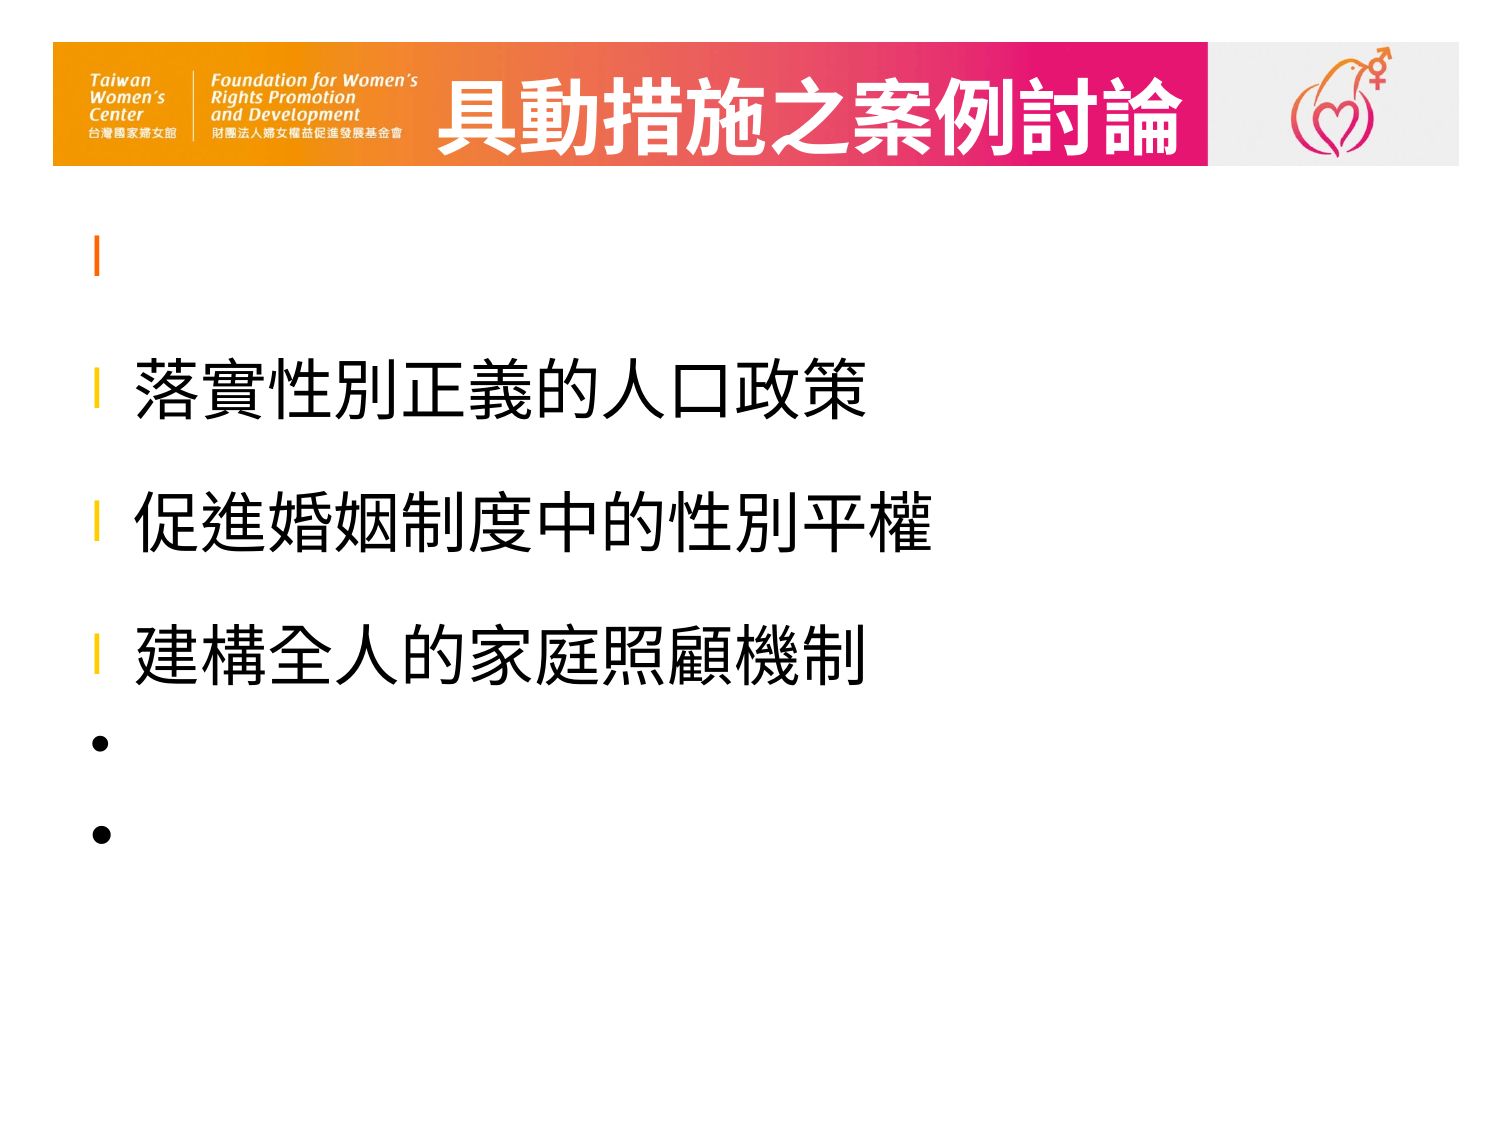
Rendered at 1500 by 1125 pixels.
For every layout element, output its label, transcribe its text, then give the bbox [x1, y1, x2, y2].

list 落實性別正義的人口政策 促進婚姻制度中的性別平權 建構全人的家庭照顧機制 [75, 208, 1447, 1005]
title 具動措施之案例討論 [194, 45, 1426, 185]
